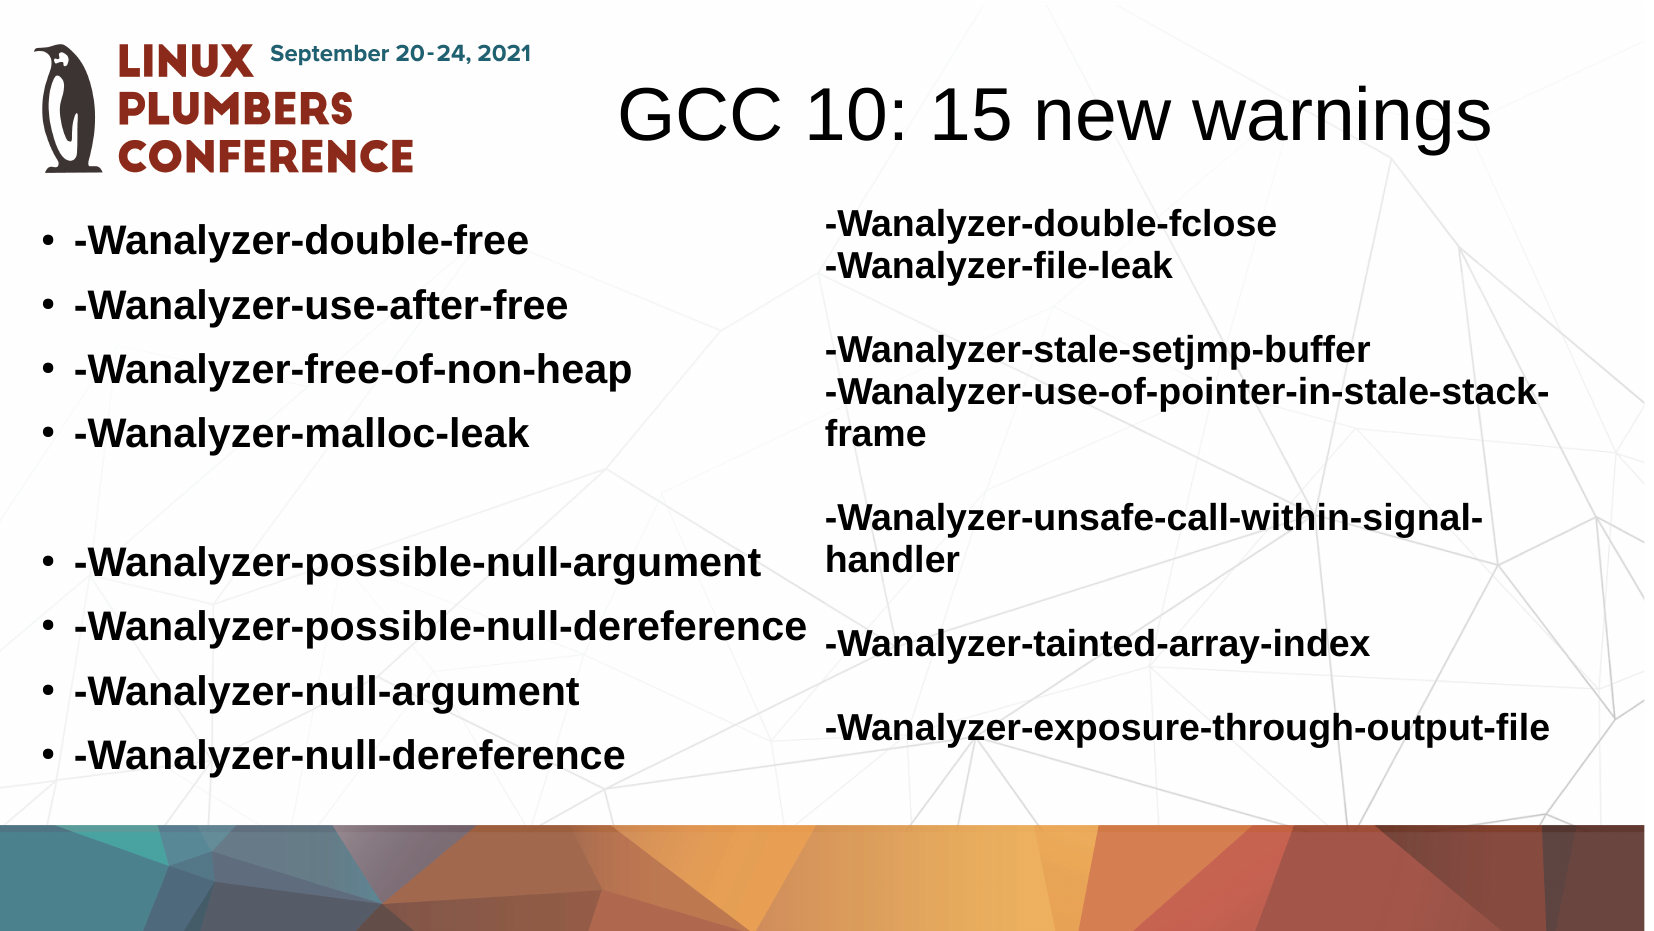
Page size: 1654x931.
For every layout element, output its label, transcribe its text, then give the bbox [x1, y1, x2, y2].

list -Wanalyzer-double-free -Wanalyzer-use-after-free -Wanalyzer-free-of-non-heap -Wanalyzer-malloc-leak -Wanalyzer-possible-null-argument -Wanalyzer-possible-null-dereference -Wanalyzer-null-argument -Wanalyzer-null-dereference [30, 217, 810, 796]
picture [0, 1, 1645, 931]
text_box -Wanalyzer-double-fclose -Wanalyzer-file-leak -Wanalyzer-stale-setjmp-buffer -Wanalyzer-use-of-pointer-in-stale-stack-frame -Wanalyzer-unsafe-call-within-signal-handler -Wanalyzer-tainted-array-index -Wanalyzer-exposure-through-output-file [810, 195, 1606, 811]
title GCC 10: 15 new warnings [540, 37, 1571, 193]
